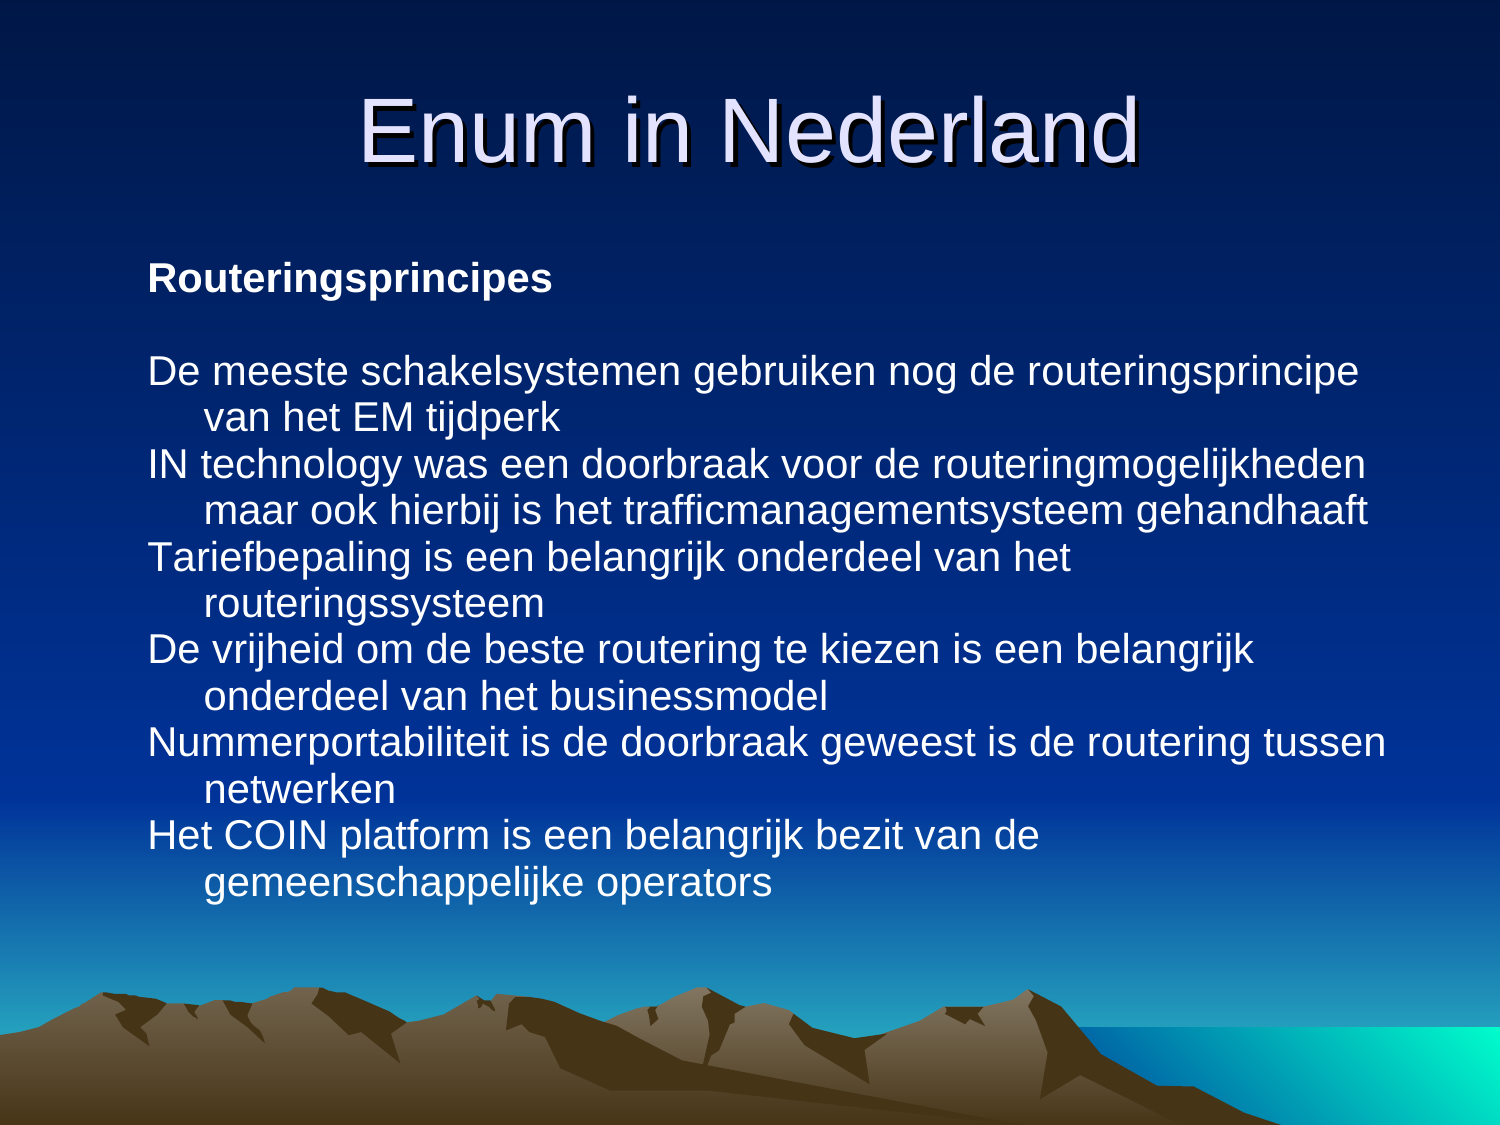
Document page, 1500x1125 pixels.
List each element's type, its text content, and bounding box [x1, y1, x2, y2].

text_box Routeringsprincipes De meeste schakelsystemen gebruiken nog de routeringsprincipe van het EM tijdperk IN technology was een doorbraak voor de routeringmogelijkheden maar ook hierbij is het trafficmanagementsysteem gehandhaaft Tariefbepaling is een belangrijk onderdeel van het routeringssysteem De vrijheid om de beste routering te kiezen is een belangrijk onderdeel van het businessmodel Nummerportabiliteit is de doorbraak geweest is de routering tussen netwerken Het COIN platform is een belangrijk bezit van de gemeenschappelijke operators [132, 246, 1412, 913]
title Enum in Nederland [75, 37, 1426, 225]
